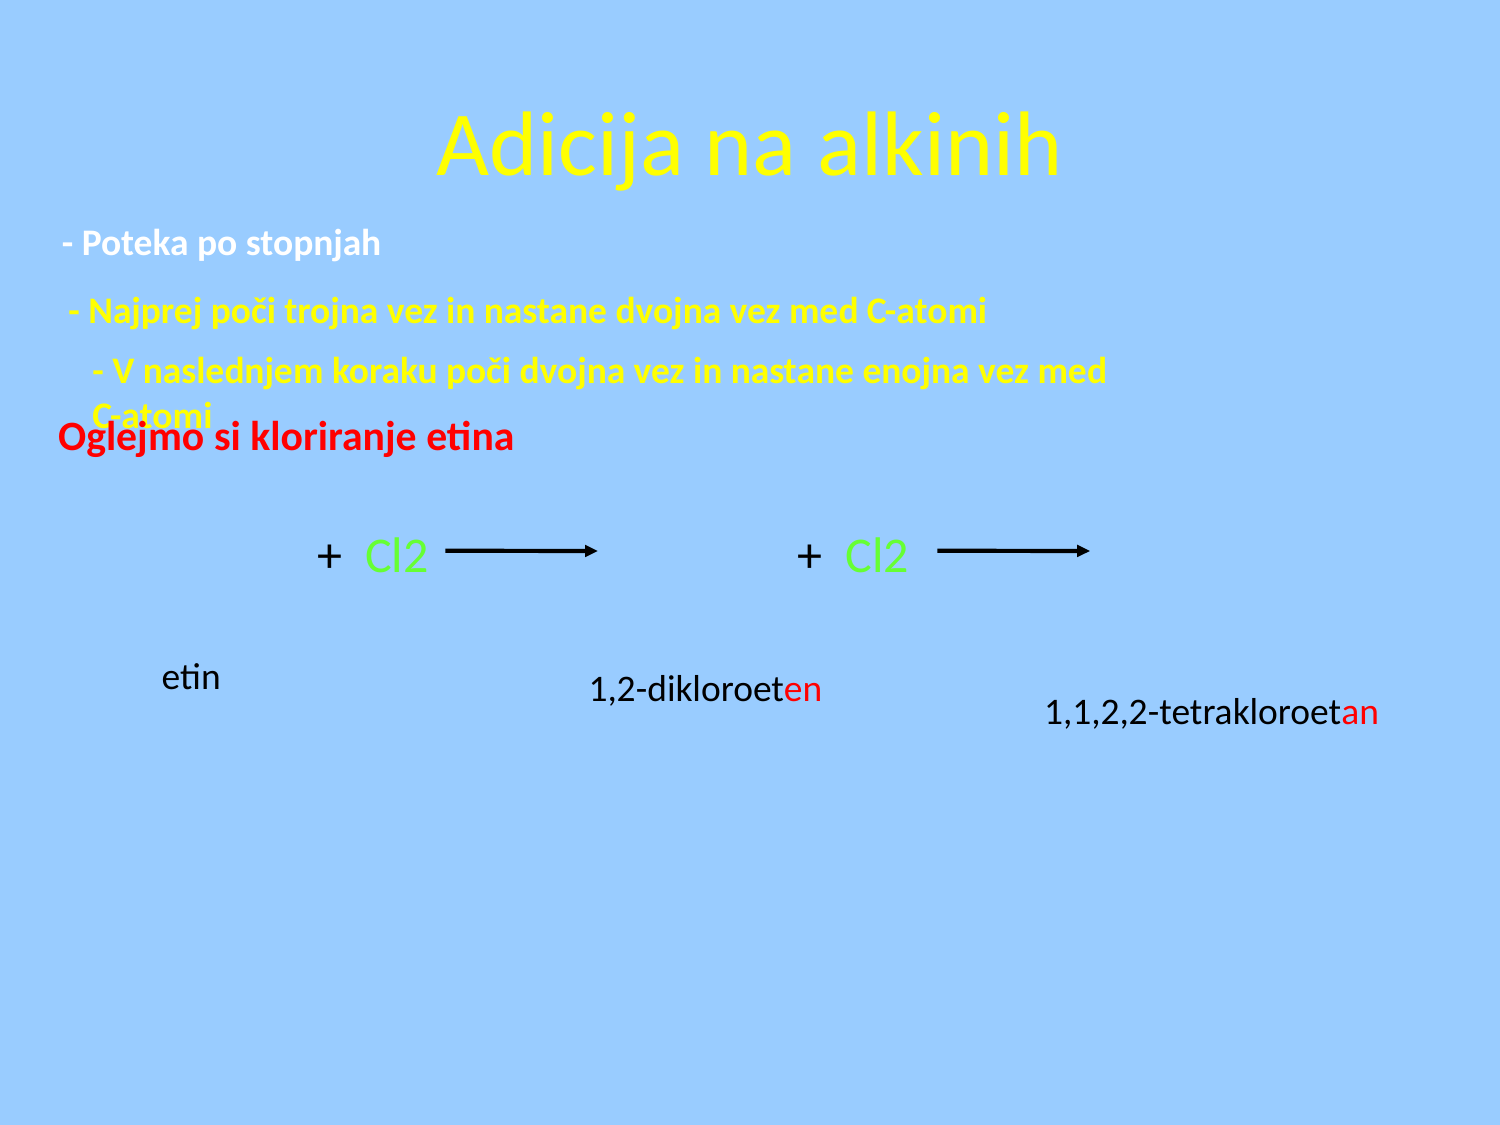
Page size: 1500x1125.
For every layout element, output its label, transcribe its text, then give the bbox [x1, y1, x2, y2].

text_box 1,1,2,2-tetrakloroetan [1029, 679, 1472, 740]
text_box Adicija na alkinih [74, 45, 1425, 233]
text_box - Poteka po stopnjah [47, 210, 515, 271]
text_box etin [146, 644, 249, 705]
text_box + Cl2 [302, 515, 487, 591]
text_box 1,2-dikloroeten [573, 656, 889, 717]
text_box - Najprej poči trojna vez in nastane dvojna vez med C-atomi [53, 278, 1347, 339]
text_box + Cl2 [783, 515, 968, 591]
text_box - V naslednjem koraku poči dvojna vez in nastane enojna vez med C-atomi [77, 338, 1500, 444]
text_box Oglejmo si kloriranje etina [43, 401, 697, 467]
